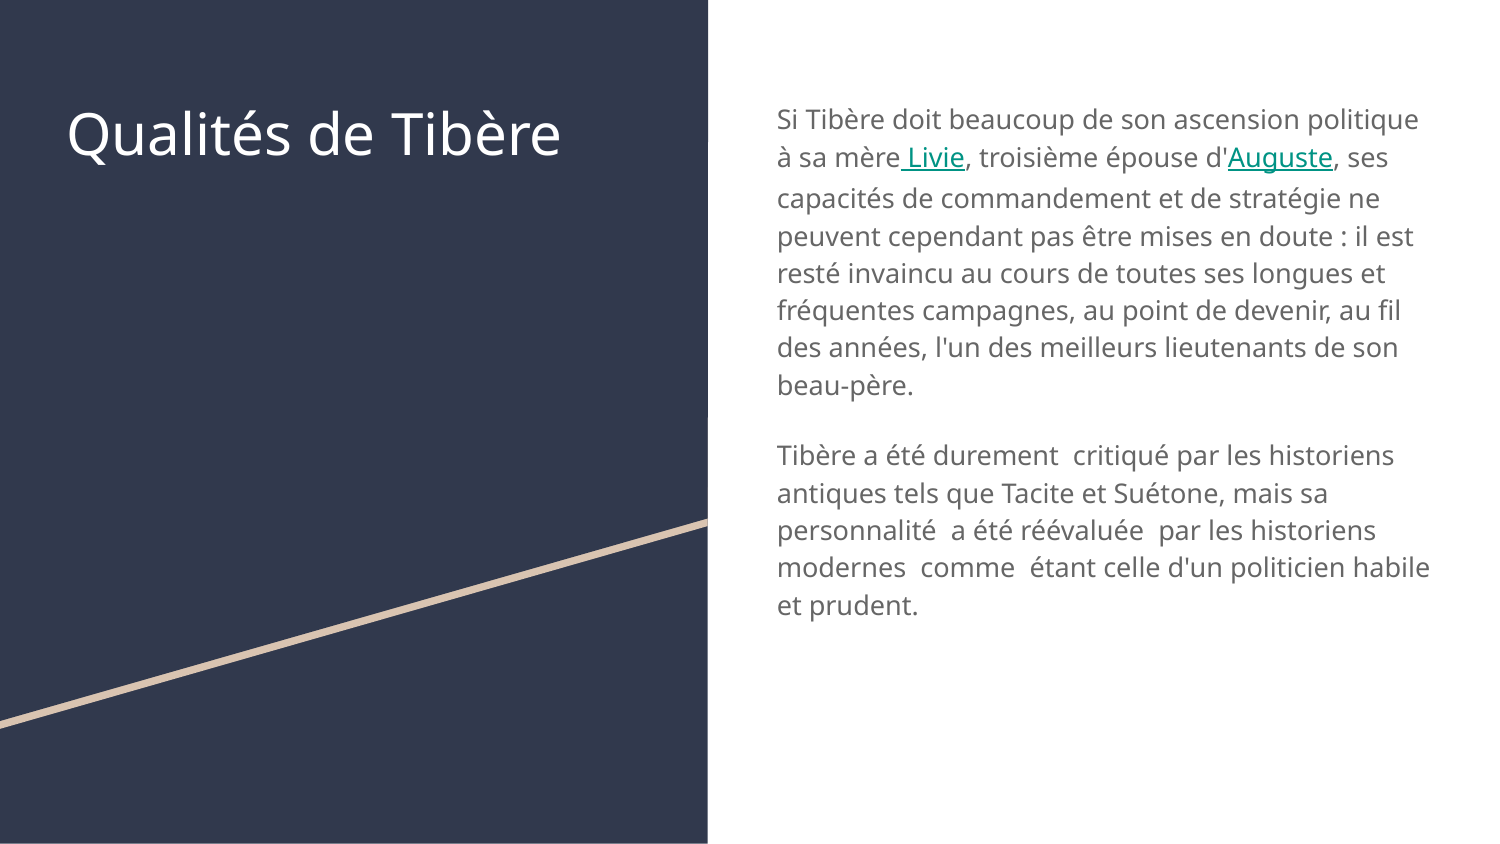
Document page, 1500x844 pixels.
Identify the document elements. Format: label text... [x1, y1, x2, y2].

list Si Tibère doit beaucoup de son ascension politique à sa mère Livie, troisième épouse d'Auguste, ses capacités de commandement et de stratégie ne peuvent cependant pas être mises en doute : il est resté invaincu au cours de toutes ses longues et fréquentes campagnes, au point de devenir, au fil des années, l'un des meilleurs lieutenants de son beau-père. Tibère a été durement critiqué par les historiens antiques tels que Tacite et Suétone, mais sa personnalité a été réévaluée par les historiens modernes comme étant celle d'un politicien habile et prudent. [761, 82, 1446, 755]
title Qualités de Tibère [51, 82, 660, 494]
